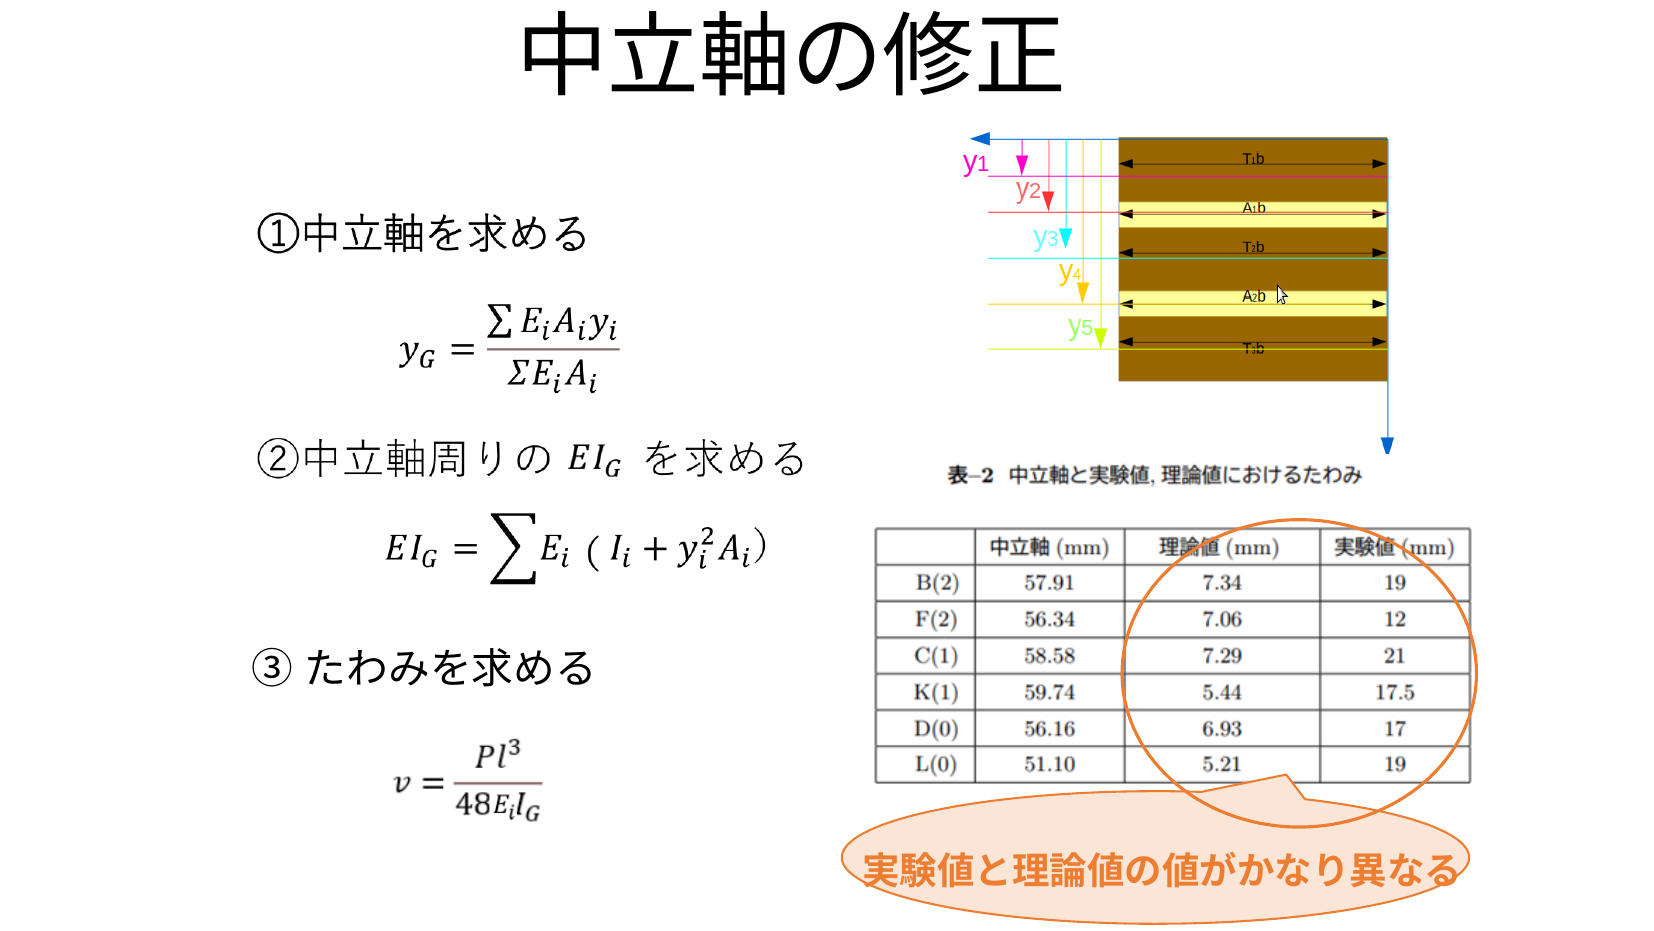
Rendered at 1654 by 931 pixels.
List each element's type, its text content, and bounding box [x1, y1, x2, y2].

picture [1124, 522, 1473, 788]
picture [177, 165, 835, 662]
picture [1422, 714, 1473, 788]
title 中立軸の修正 [47, 0, 1536, 130]
picture [855, 103, 1473, 788]
text_box [841, 845, 847, 870]
text_box ③たわみを求める [236, 627, 617, 704]
text_box [896, 895, 1415, 924]
text_box [1190, 774, 1375, 825]
text_box 実験値と理論値の値がかなり異なる [847, 833, 1521, 895]
text_box [863, 791, 1448, 833]
picture [369, 731, 642, 851]
